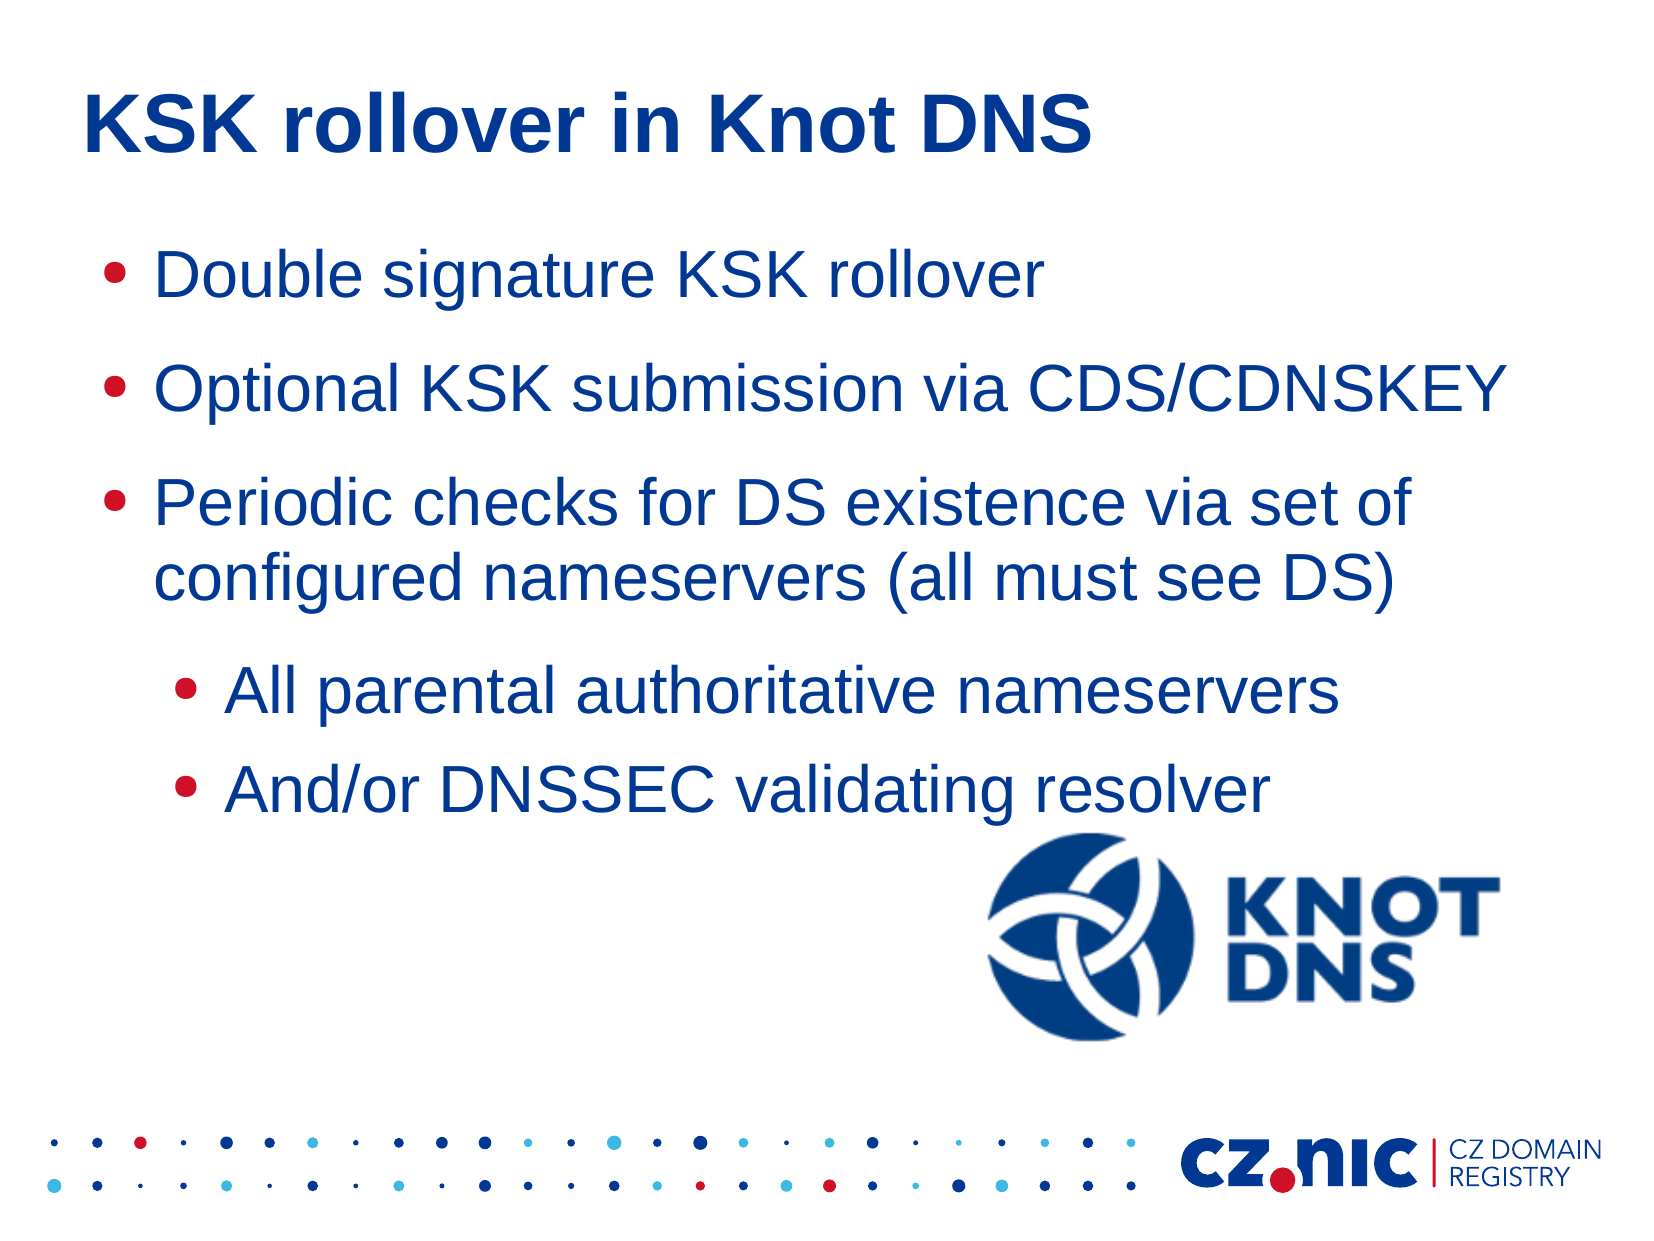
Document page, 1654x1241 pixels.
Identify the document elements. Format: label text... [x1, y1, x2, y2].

picture [975, 826, 1512, 1053]
title KSK rollover in Knot DNS [82, 70, 1571, 178]
list Double signature KSK rollover Optional KSK submission via CDS/CDNSKEY Periodic checks for DS existence via set of configured nameservers (all must see DS) All parental authoritative nameservers And/or DNSSEC validating resolver [82, 237, 1571, 1058]
